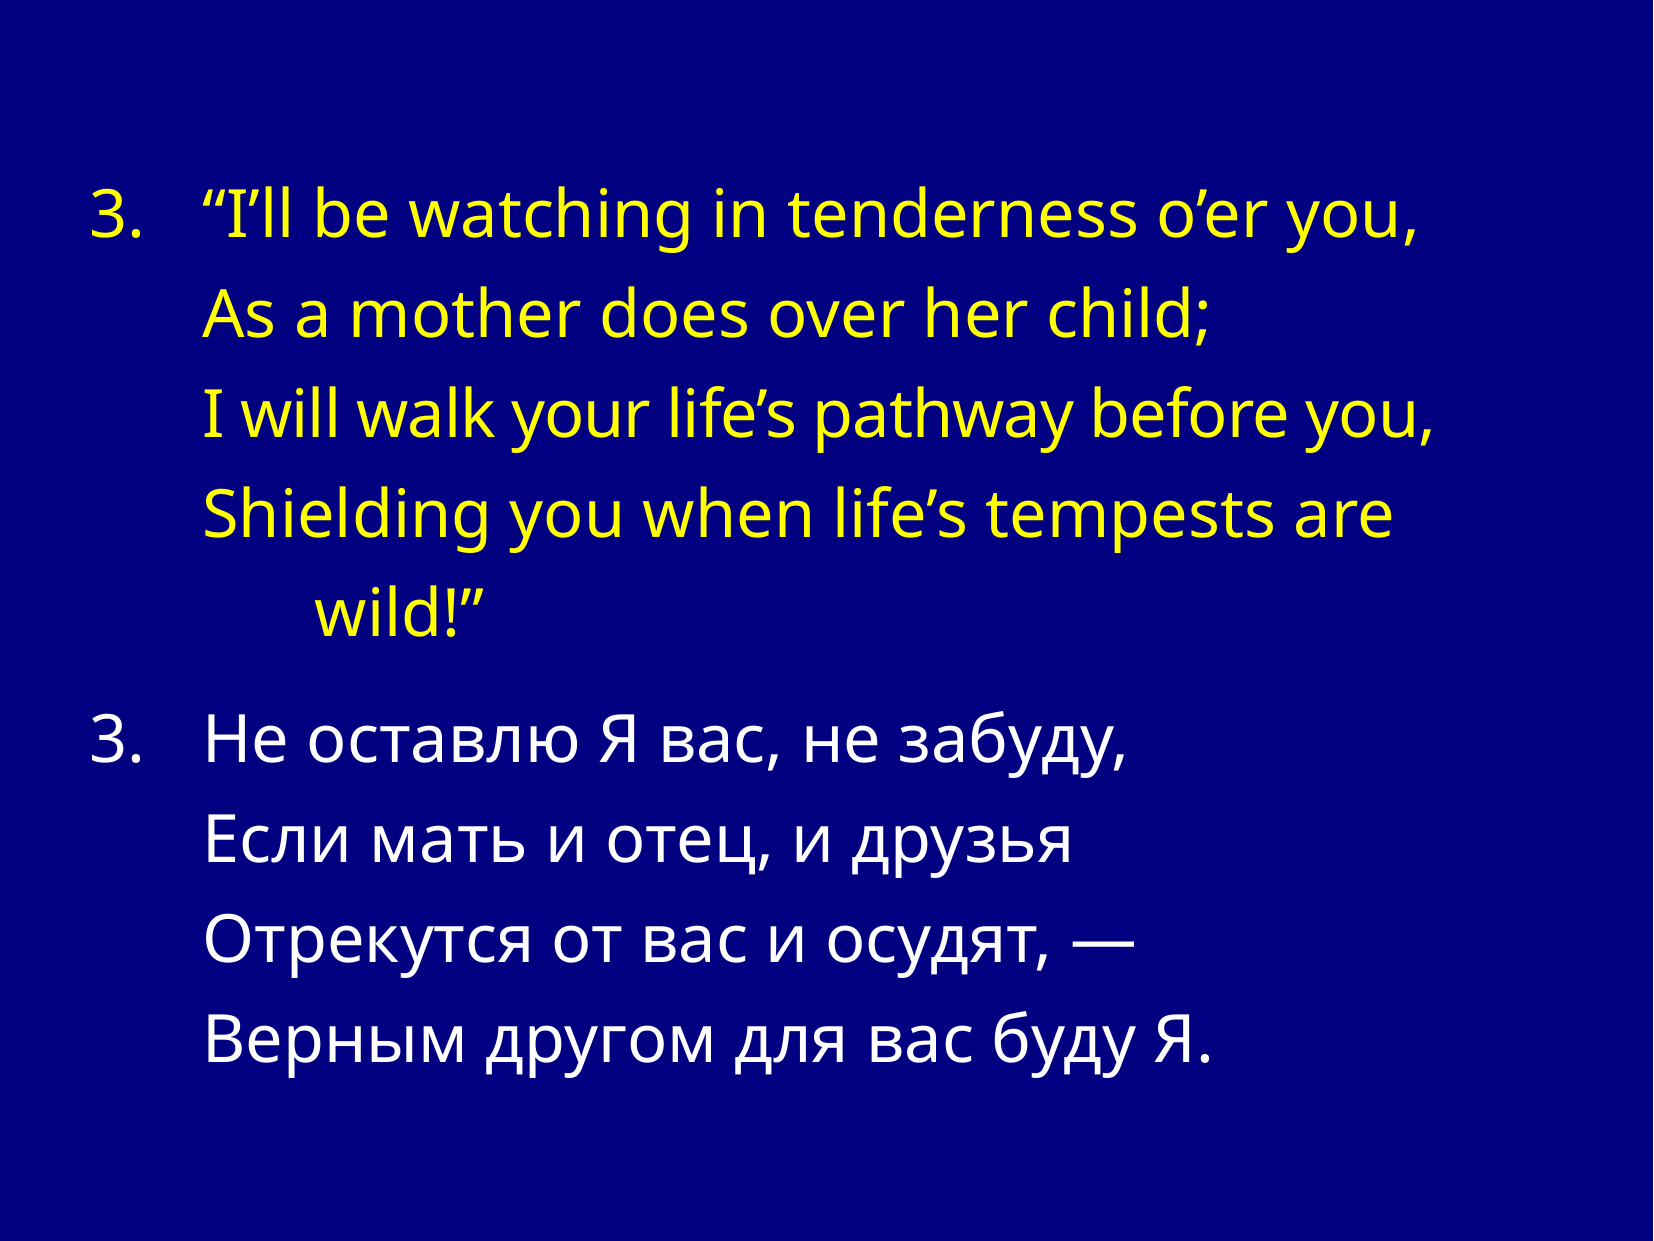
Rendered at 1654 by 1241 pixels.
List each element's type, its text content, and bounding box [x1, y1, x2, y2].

text_box 3. “I’ll be watching in tenderness o’er you, As a mother does over her child; I will walk your life’s pathway before you, Shielding you when life’s tempests are wild!” [75, 150, 1653, 638]
text_box 3. Не оставлю Я вас, не забуду, Если мать и отец, и друзья Отрекутся от вас и осудят, — Верным другом для вас буду Я. [75, 675, 1576, 1163]
